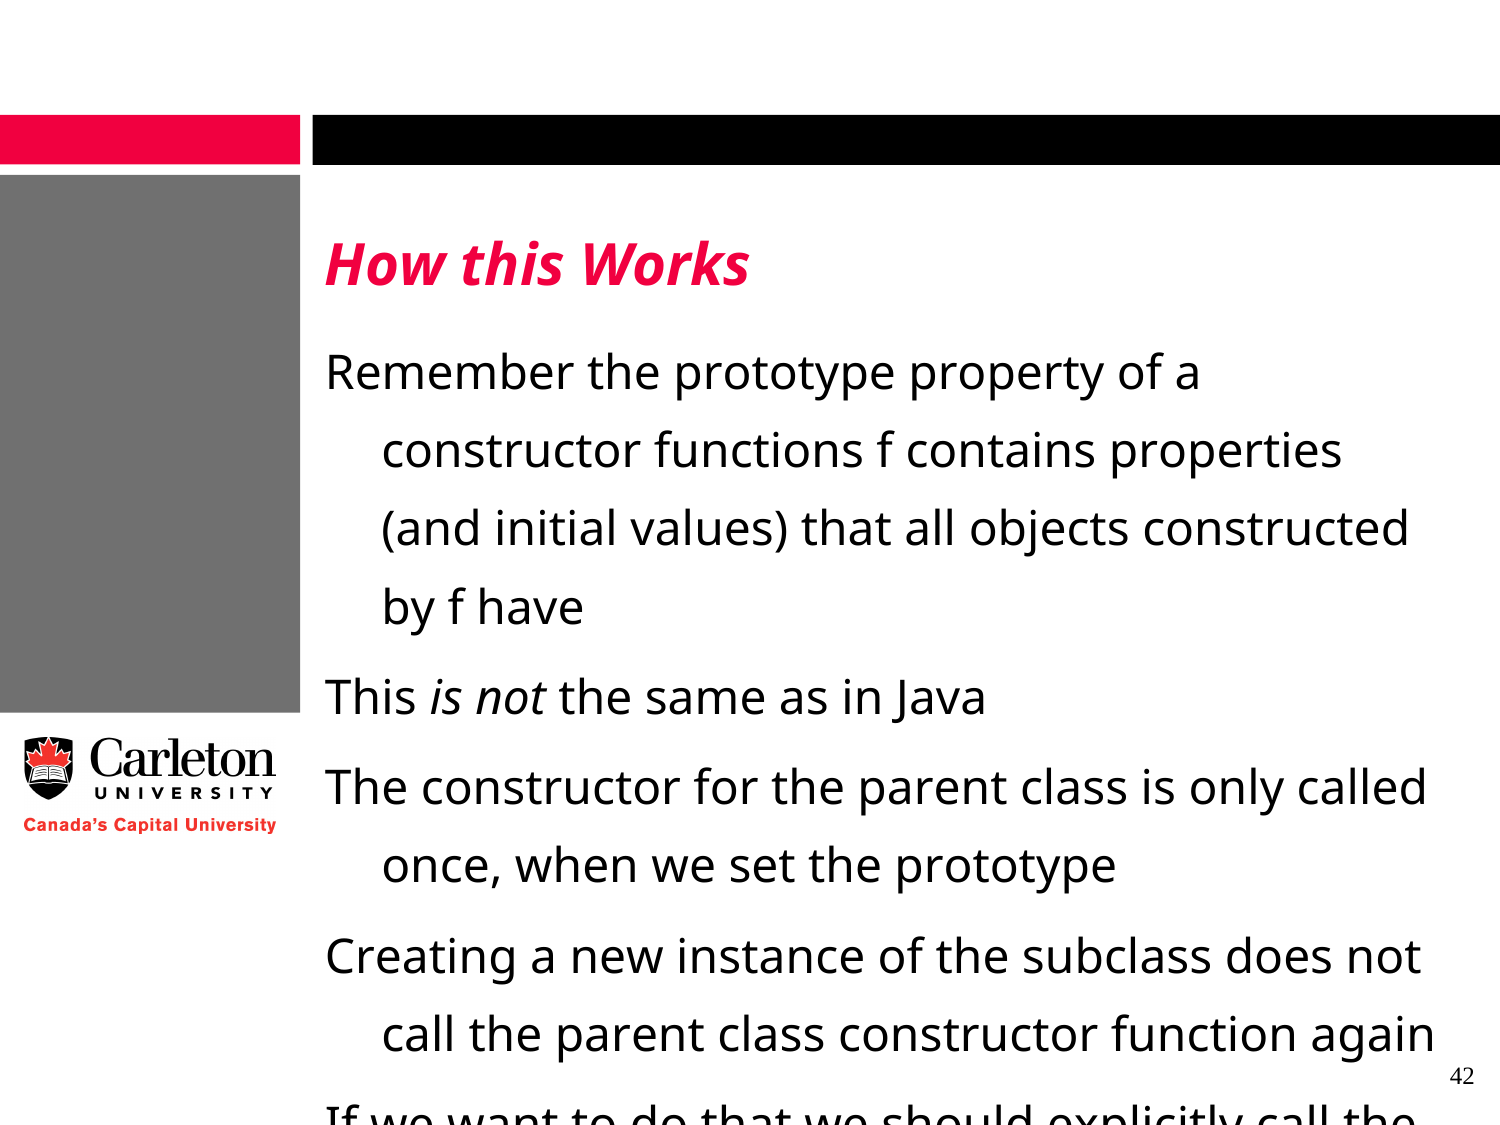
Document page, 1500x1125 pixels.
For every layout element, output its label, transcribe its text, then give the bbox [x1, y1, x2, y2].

list Remember the prototype property of a constructor functions f contains properties (and initial values) that all objects constructed by f have This is not the same as in Java The constructor for the parent class is only called once, when we set the prototype Creating a new instance of the subclass does not call the parent class constructor function again If we want to do that we should explicitly call the parent constructor [324, 324, 1450, 1058]
title How this Works [324, 187, 1450, 324]
picture [24, 737, 276, 834]
